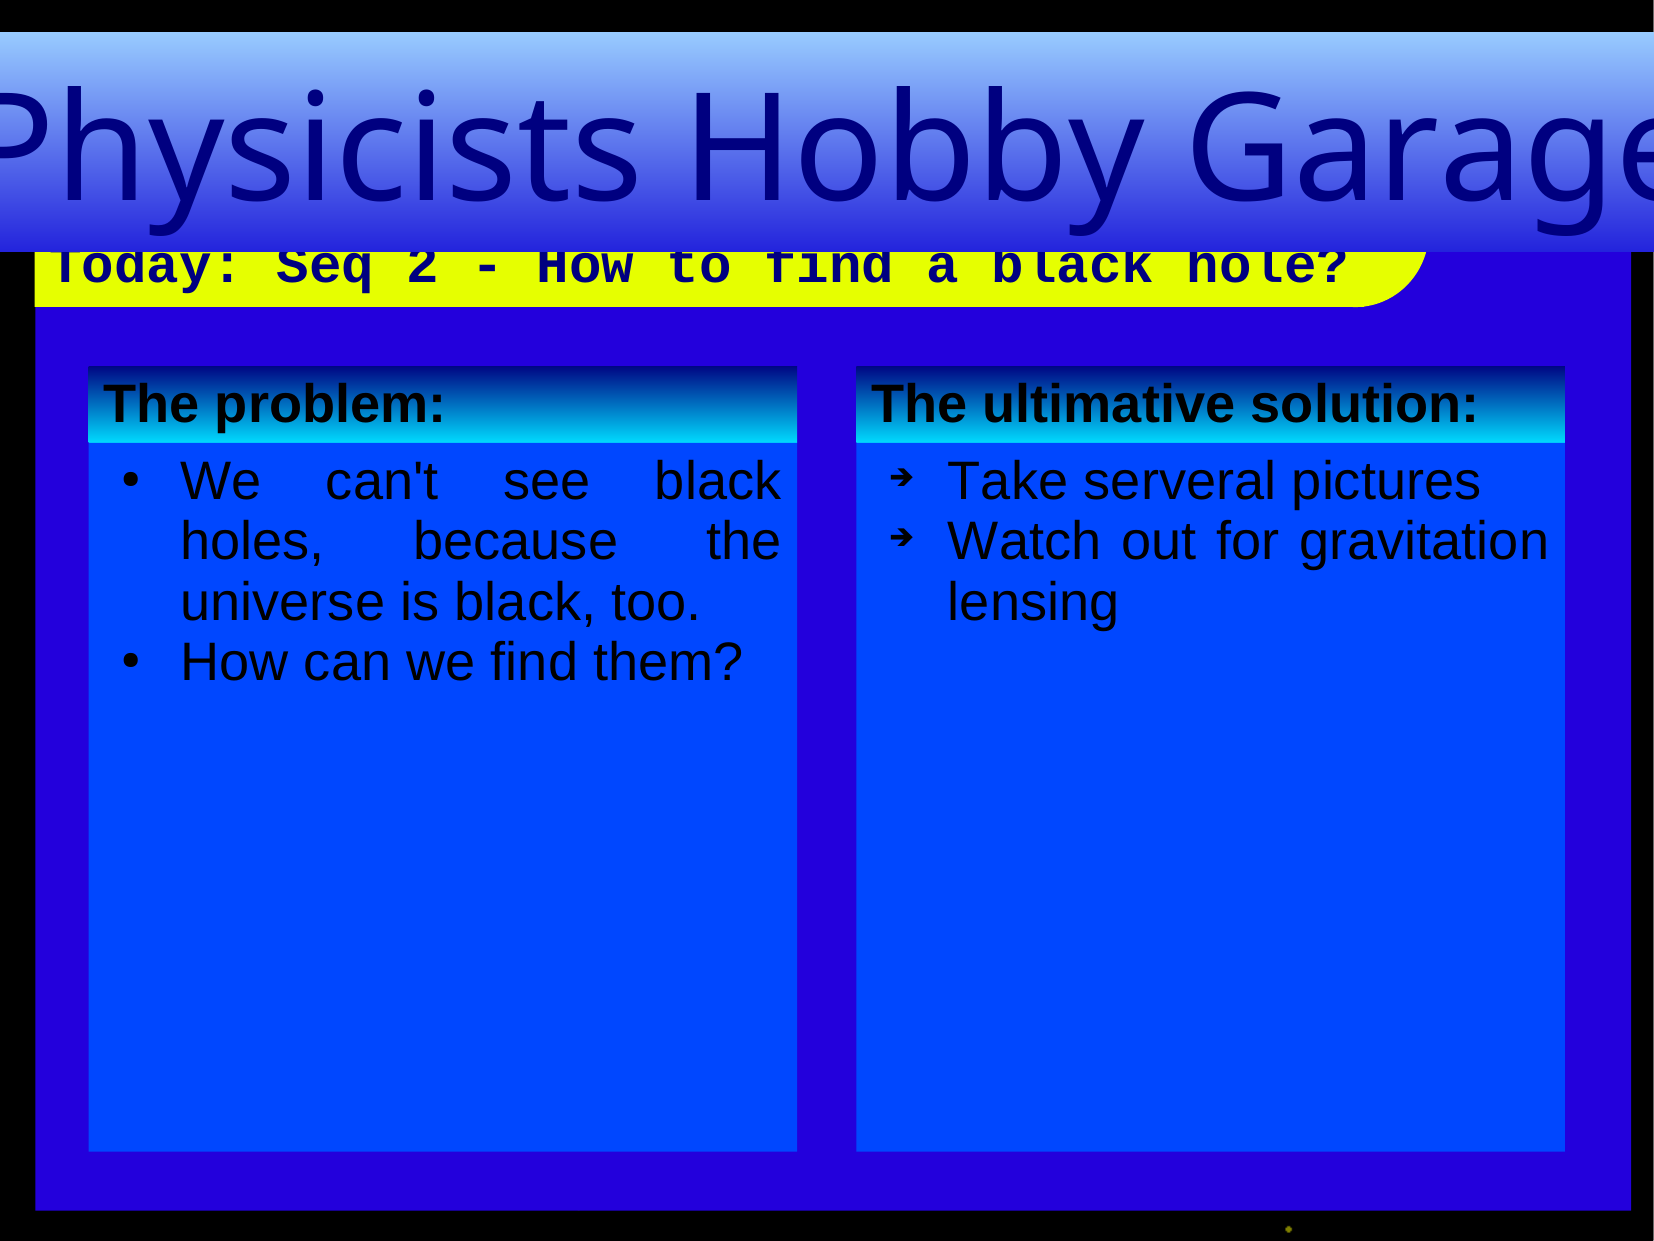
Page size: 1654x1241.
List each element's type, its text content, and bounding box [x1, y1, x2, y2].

picture [0, 0, 1654, 32]
text_box Take serveral pictures Watch out for gravitation lensing [856, 442, 1565, 1152]
picture [0, 252, 1654, 1241]
text_box The ultimative solution: [856, 366, 1565, 442]
text_box Today: Seq 2 - How to find a black hole? [34, 252, 1365, 307]
text_box Physicists Hobby Garage [35, 32, 1631, 231]
text_box The problem: [88, 366, 798, 442]
text_box [35, 252, 1632, 1211]
text_box We can't see black holes, because the universe is black, too. How can we find them? [88, 442, 798, 1152]
